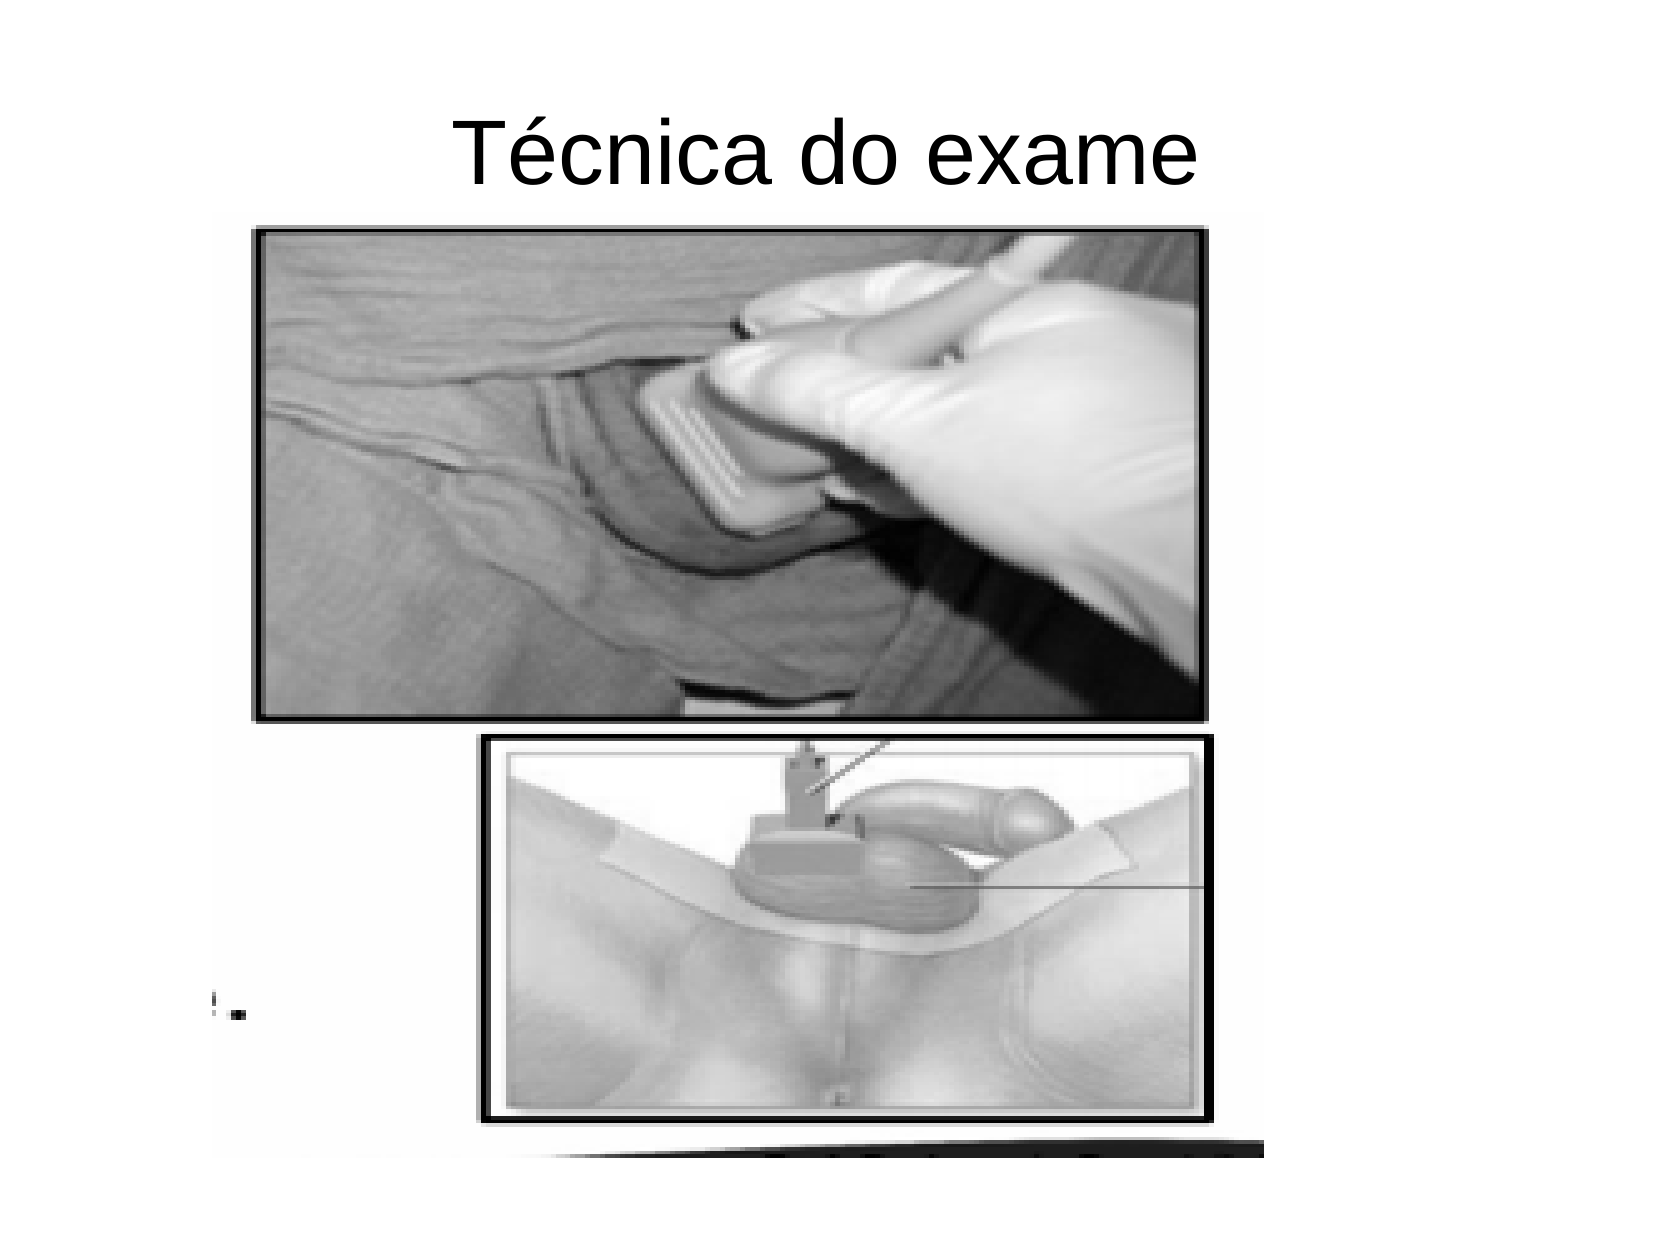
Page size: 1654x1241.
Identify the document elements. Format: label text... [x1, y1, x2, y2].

title Técnica do exame [82, 49, 1571, 257]
picture [212, 212, 1264, 1158]
